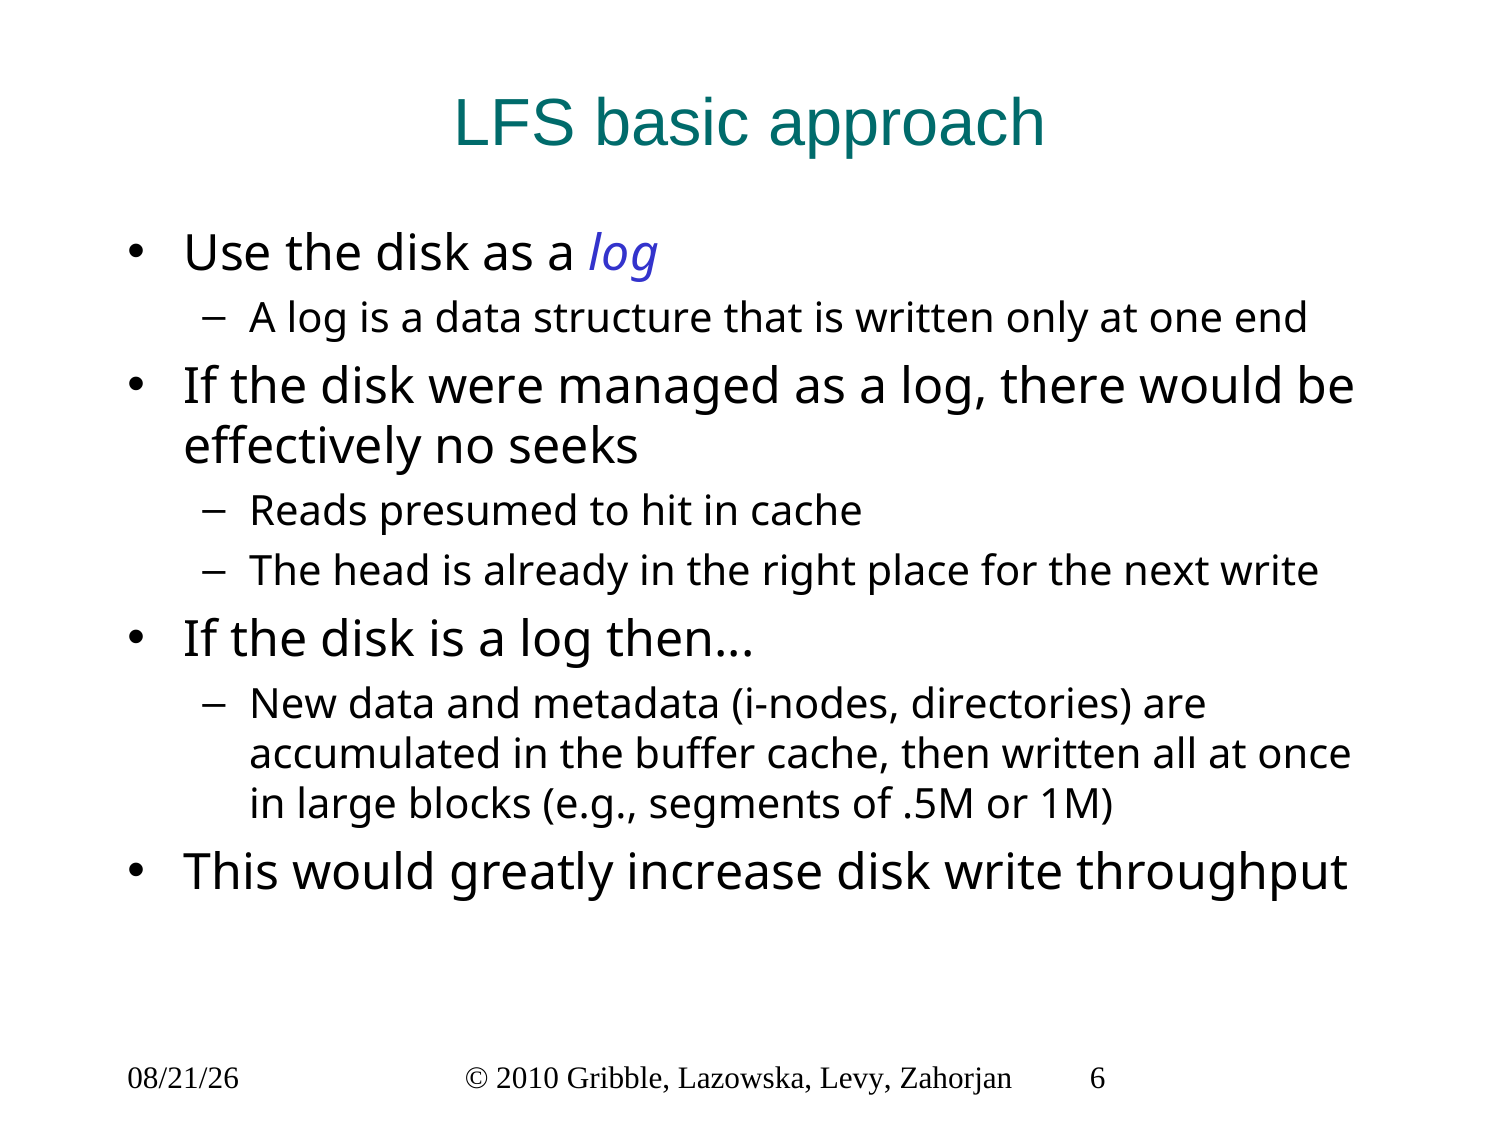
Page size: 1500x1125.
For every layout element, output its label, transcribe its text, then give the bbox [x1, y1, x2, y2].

list Use the disk as a log A log is a data structure that is written only at one end If the disk were managed as a log, there would be effectively no seeks Reads presumed to hit in cache The head is already in the right place for the next write If the disk is a log then... New data and metadata (i-nodes, directories) are accumulated in the buffer cache, then written all at once in large blocks (e.g., segments of .5M or 1M) This would greatly increase disk write throughput [112, 212, 1388, 1025]
title LFS basic approach [112, 62, 1388, 175]
